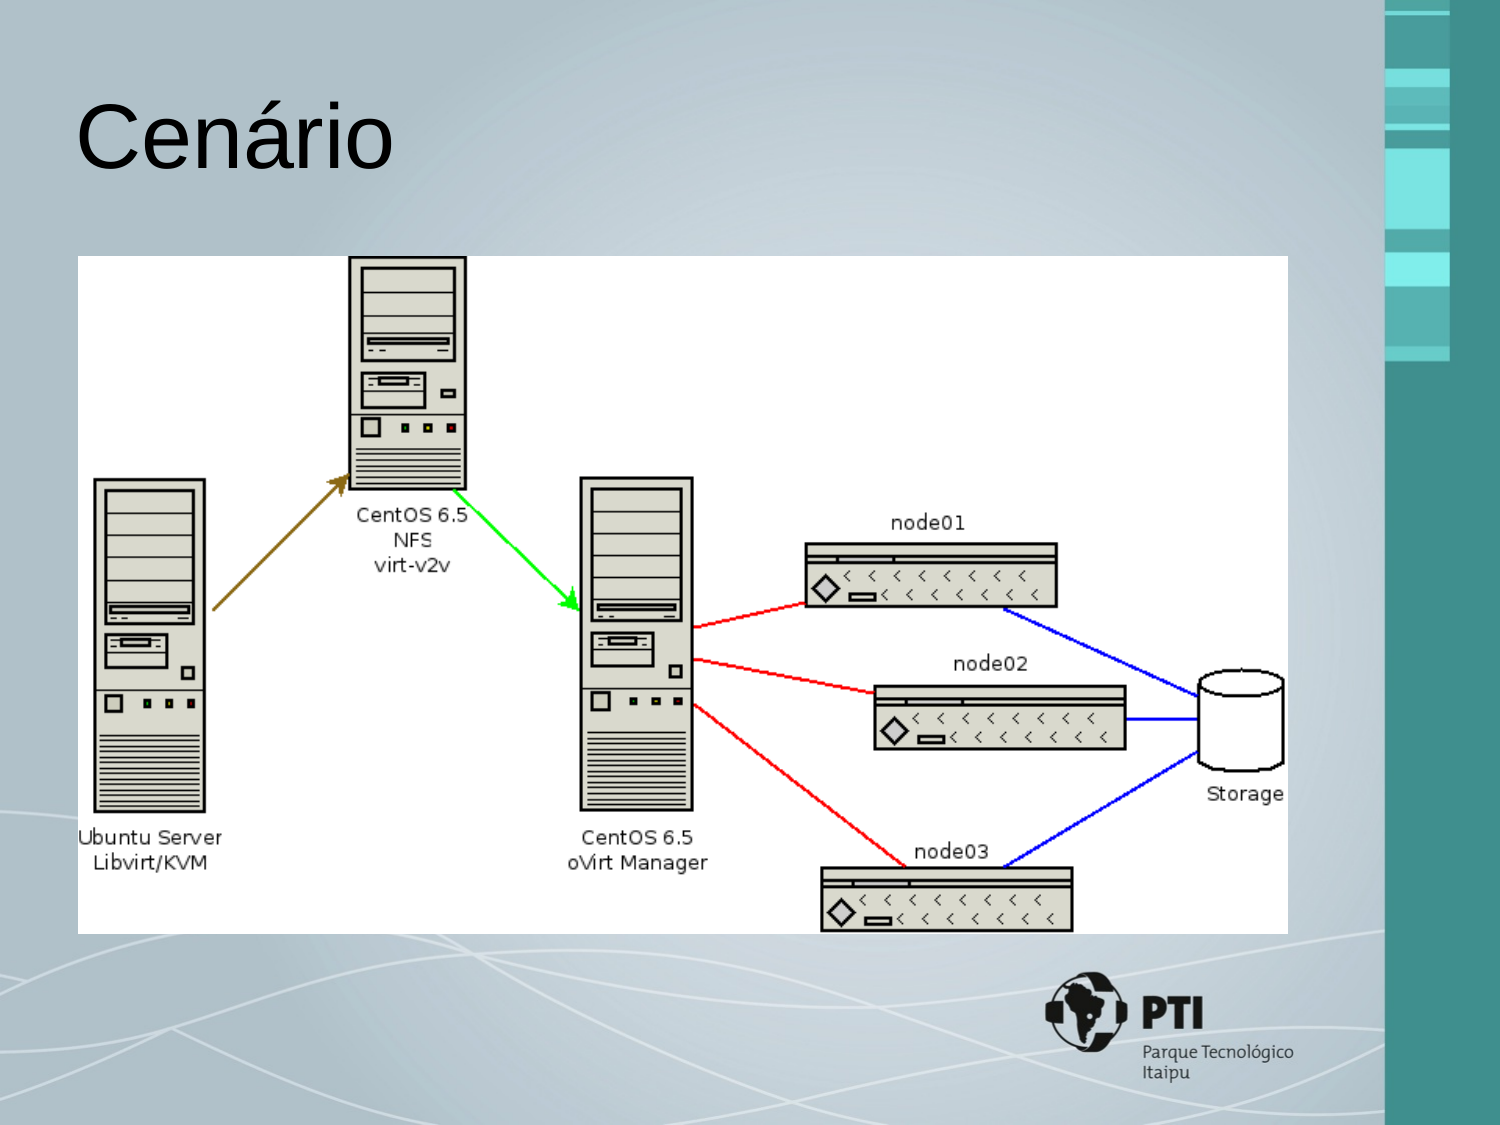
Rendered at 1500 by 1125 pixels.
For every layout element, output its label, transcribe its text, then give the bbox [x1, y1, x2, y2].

title Cenário [74, 44, 1425, 232]
picture [0, 0, 1500, 1125]
